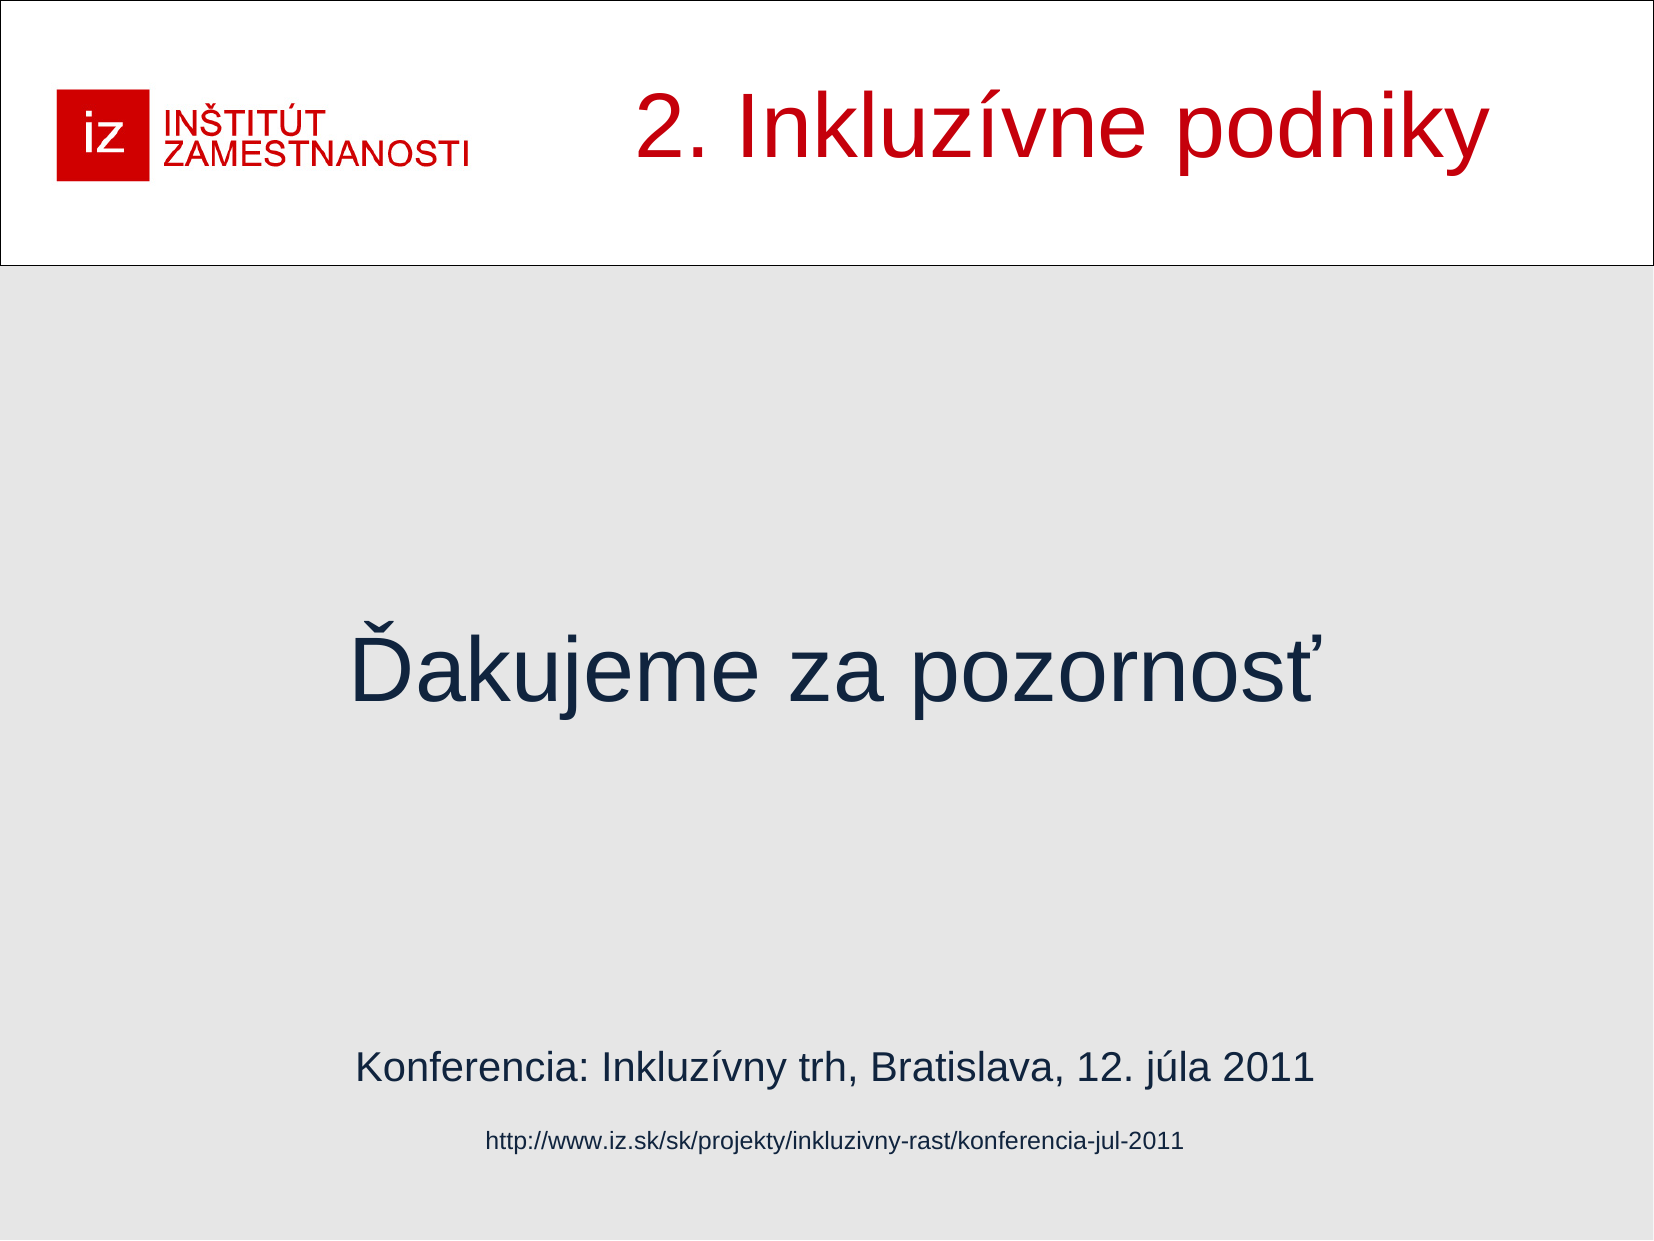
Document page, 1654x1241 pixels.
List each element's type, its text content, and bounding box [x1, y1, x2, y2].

text_box Ďakujeme za pozornosť Konferencia: Inkluzívny trh, Bratislava, 12. júla 2011 http://www.iz.sk/sk/projekty/inkluzivny-rast/konferencia-jul-2011 [121, 344, 1533, 1126]
picture [5, 8, 518, 257]
title 2. Inkluzívne podniky [561, 37, 1565, 229]
